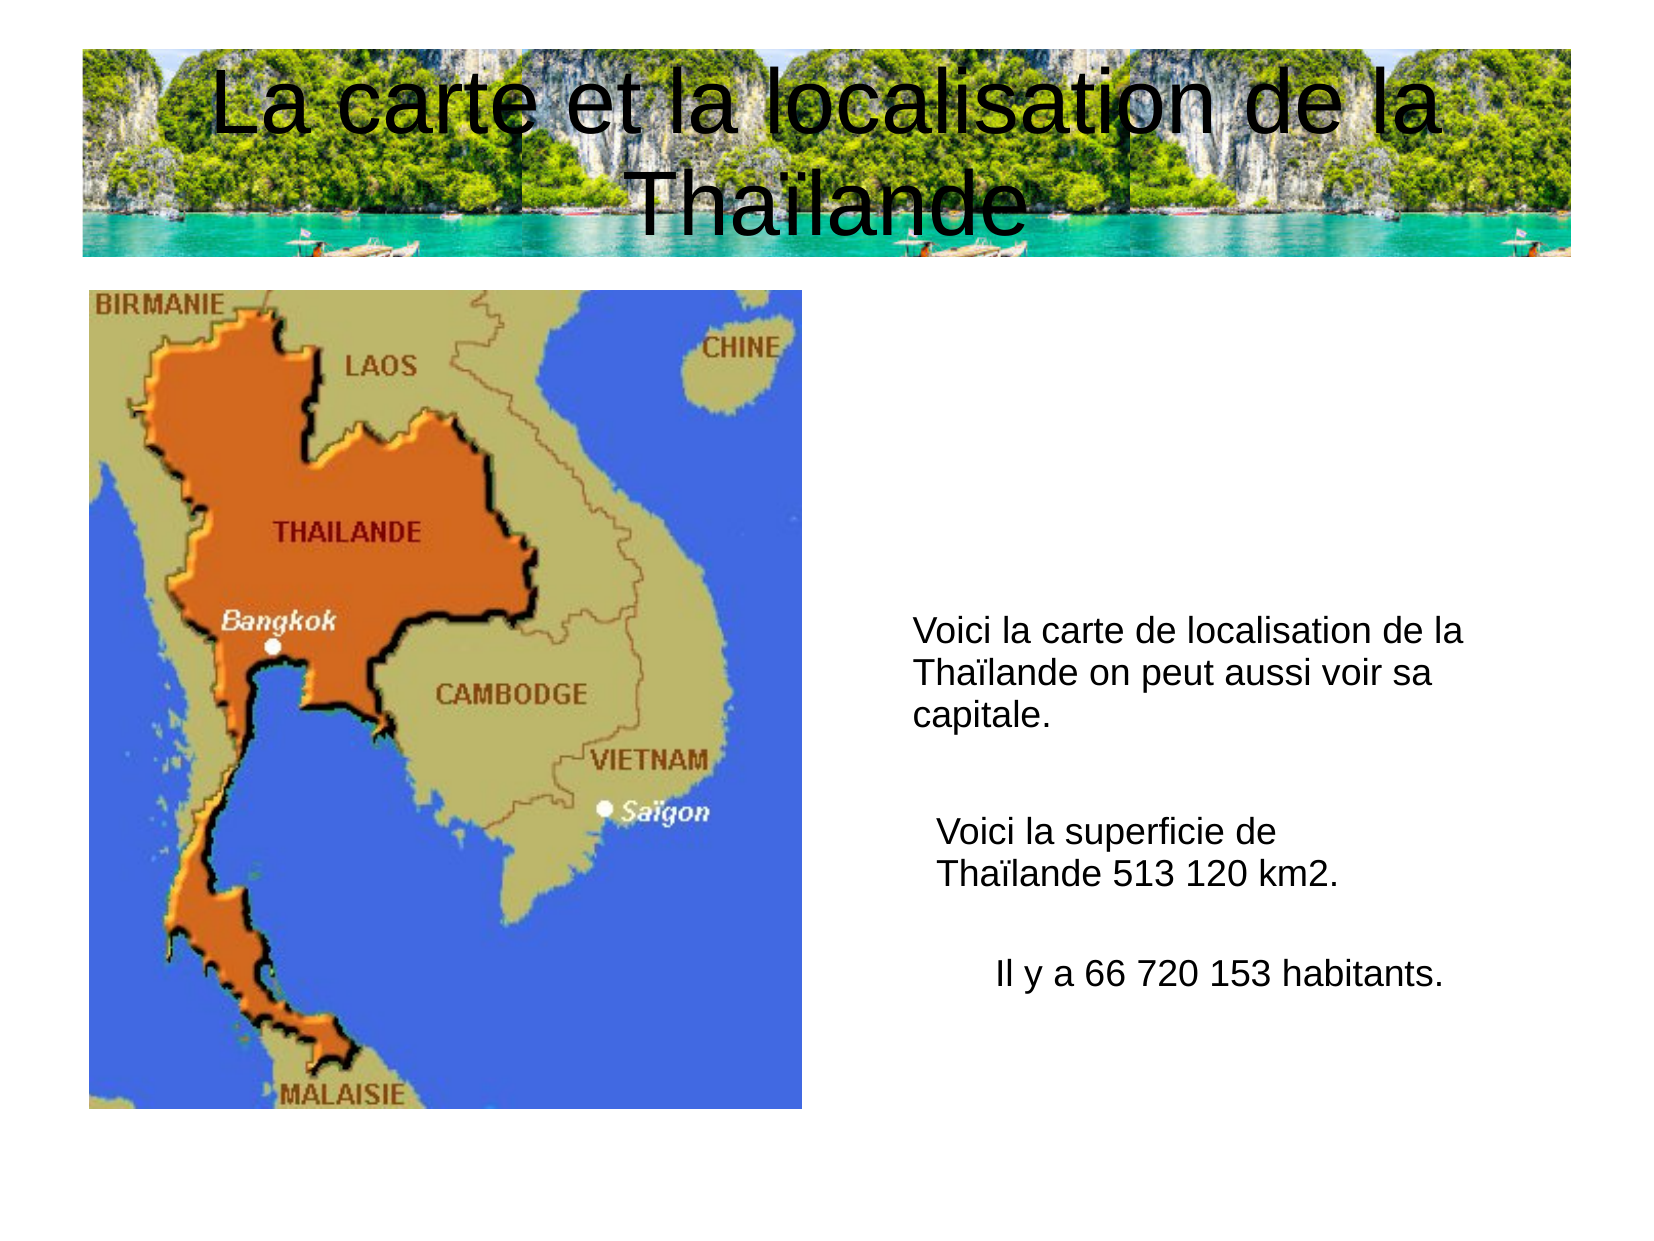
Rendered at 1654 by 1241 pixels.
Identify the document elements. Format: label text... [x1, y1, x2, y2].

list [845, 290, 1572, 1109]
title La carte et la localisation de la Thaïlande [82, 49, 1571, 257]
text_box Voici la carte de localisation de la Thaïlande on peut aussi voir sa capitale. [897, 602, 1536, 744]
text_box Voici la superficie de Thaïlande 513 120 km2. [921, 803, 1430, 903]
picture [89, 290, 802, 1109]
text_box Il y a 66 720 153 habitants. [980, 944, 1465, 1002]
